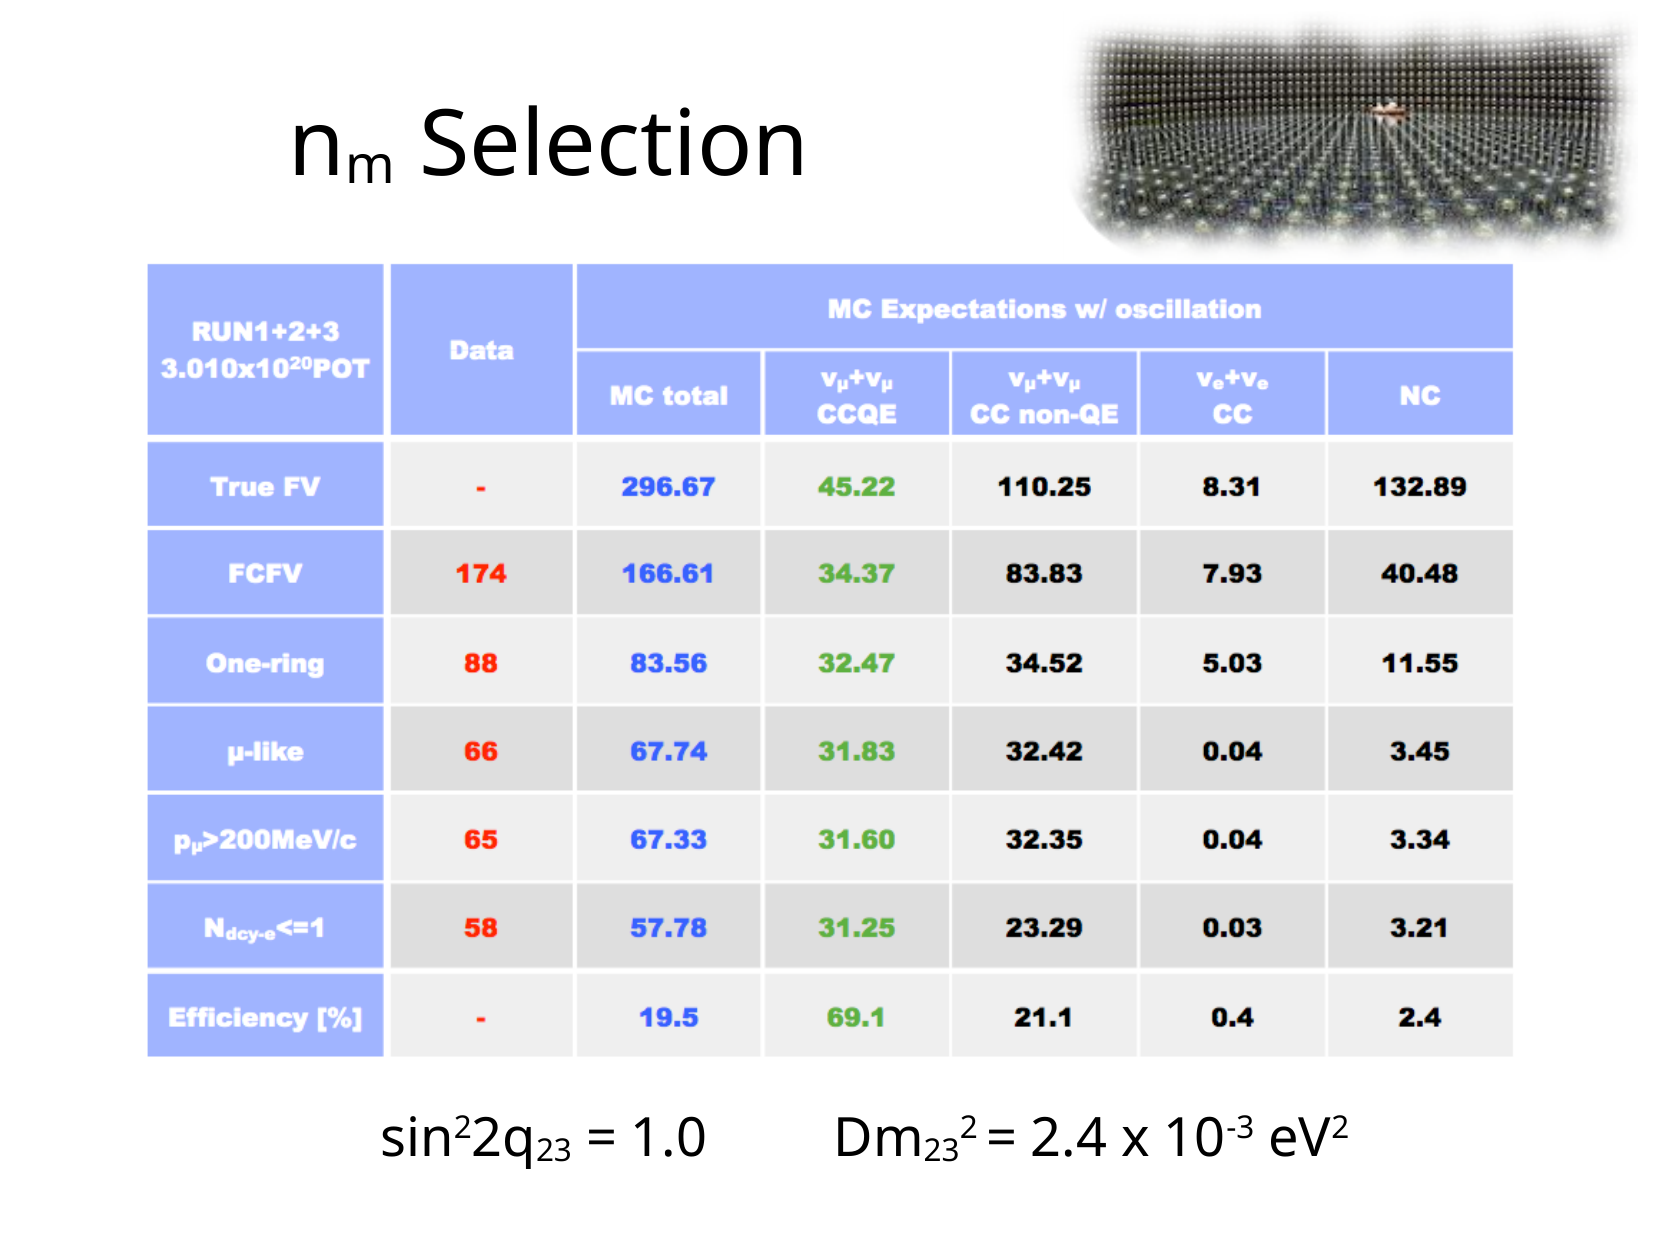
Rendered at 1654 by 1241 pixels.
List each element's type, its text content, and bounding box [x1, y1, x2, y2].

picture [145, 11, 1638, 1061]
text_box sin22q23 = 1.0 Dm232 = 2.4 x 10-3 eV2 [365, 1090, 1305, 1190]
title nm Selection [23, 23, 1075, 257]
